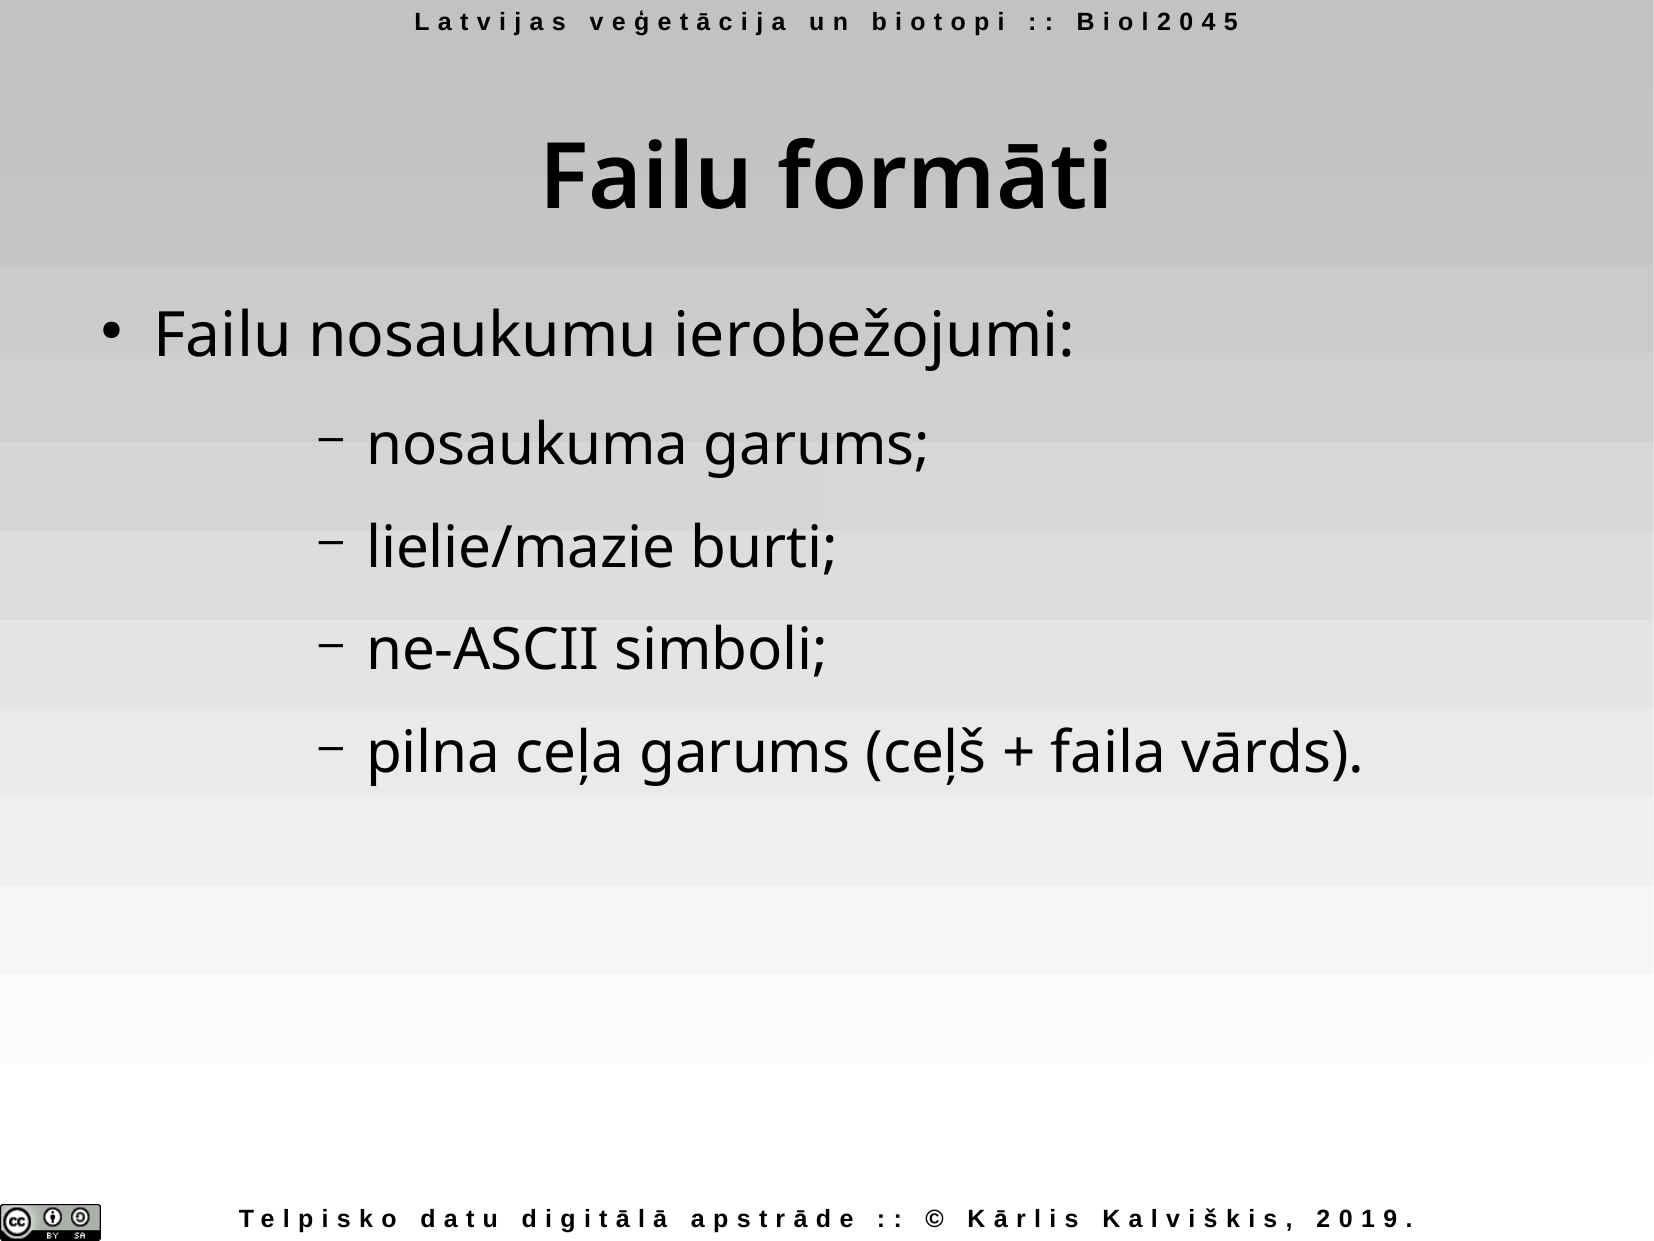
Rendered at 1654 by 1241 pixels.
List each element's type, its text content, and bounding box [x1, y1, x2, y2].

title Failu formāti [29, 49, 1625, 296]
picture [0, 0, 1654, 1241]
list Failu nosaukumu ierobežojumi: nosaukuma garums; lielie/mazie burti; ne-ASCII simboli; pilna ceļa garums (ceļš + faila vārds). [82, 289, 1571, 1098]
